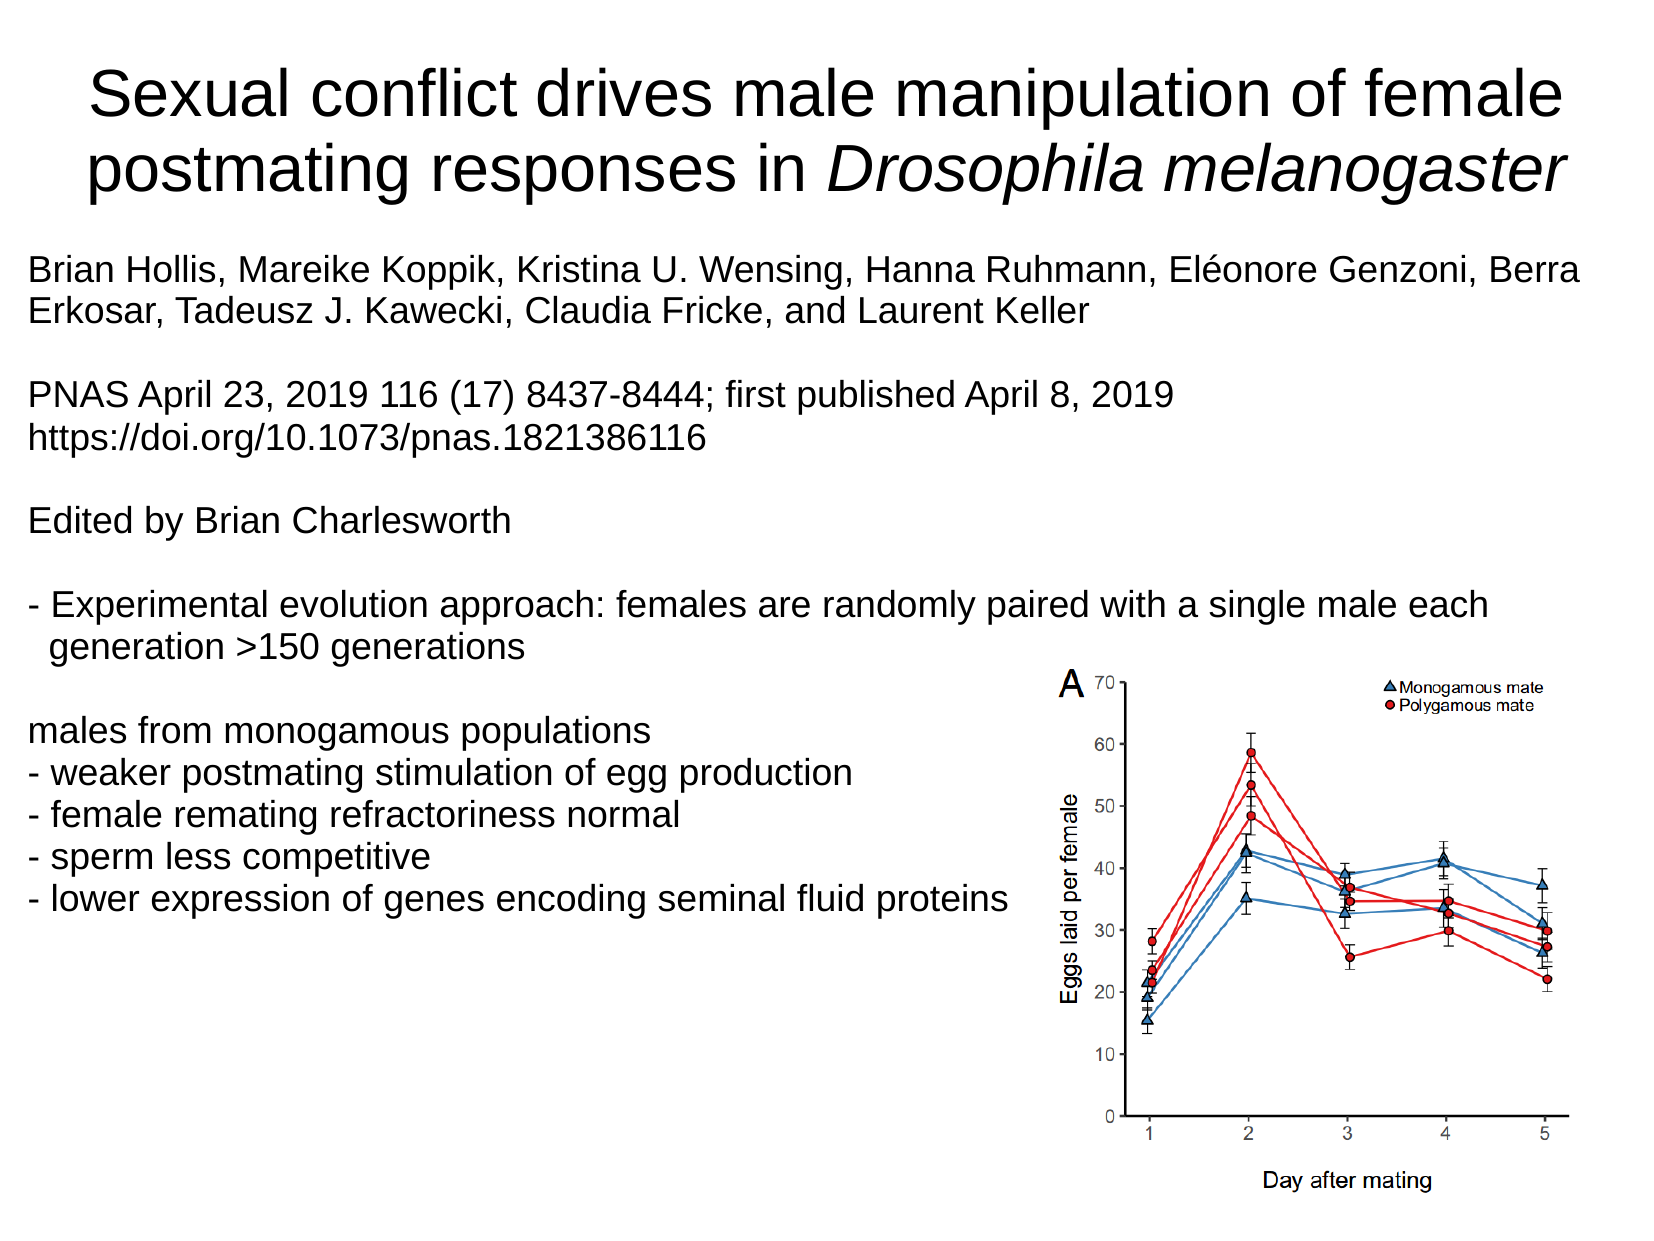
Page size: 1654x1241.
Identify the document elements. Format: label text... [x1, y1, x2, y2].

title Sexual conflict drives male manipulation of female postmating responses in Drosophila melanogaster [82, 49, 1571, 213]
text_box Brian Hollis, Mareike Koppik, Kristina U. Wensing, Hanna Ruhmann, Eléonore Genzoni, Berra Erkosar, Tadeusz J. Kawecki, Claudia Fricke, and Laurent Keller PNAS April 23, 2019 116 (17) 8437-8444; first published April 8, 2019 https://doi.org/10.1073/pnas.1821386116 Edited by Brian Charlesworth - Experimental evolution approach: females are randomly paired with a single male each generation >150 generations males from monogamous populations - weaker postmating stimulation of egg production - female remating refractoriness normal - sperm less competitive - lower expression of genes encoding seminal fluid proteins [12, 240, 1654, 1241]
picture [1042, 649, 1583, 1198]
